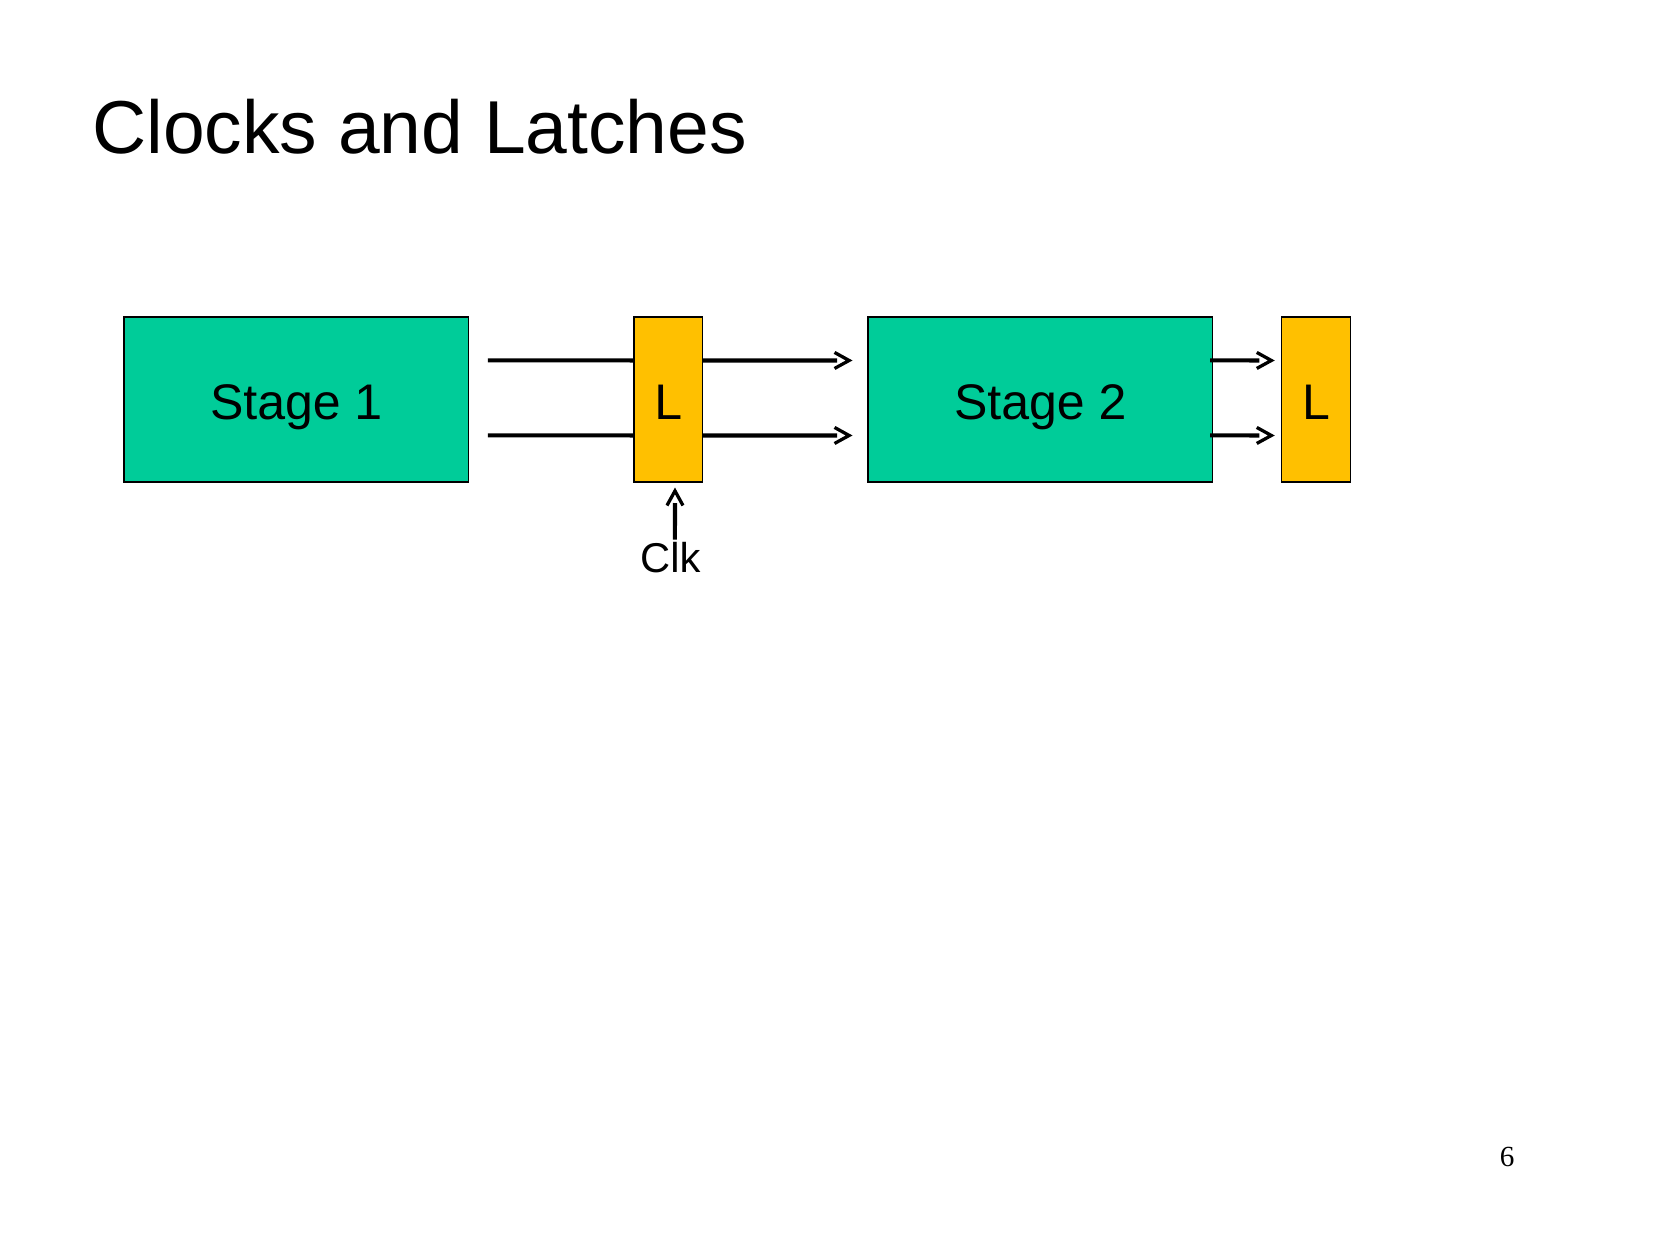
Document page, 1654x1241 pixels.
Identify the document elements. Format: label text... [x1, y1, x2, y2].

text_box L [1281, 316, 1351, 483]
text_box L [633, 316, 703, 483]
text_box Clk [625, 523, 716, 590]
text_box Stage 1 [123, 316, 469, 483]
text_box Stage 2 [868, 316, 1213, 483]
text_box <number> [1184, 1129, 1530, 1213]
text_box Clocks and Latches [77, 71, 762, 177]
